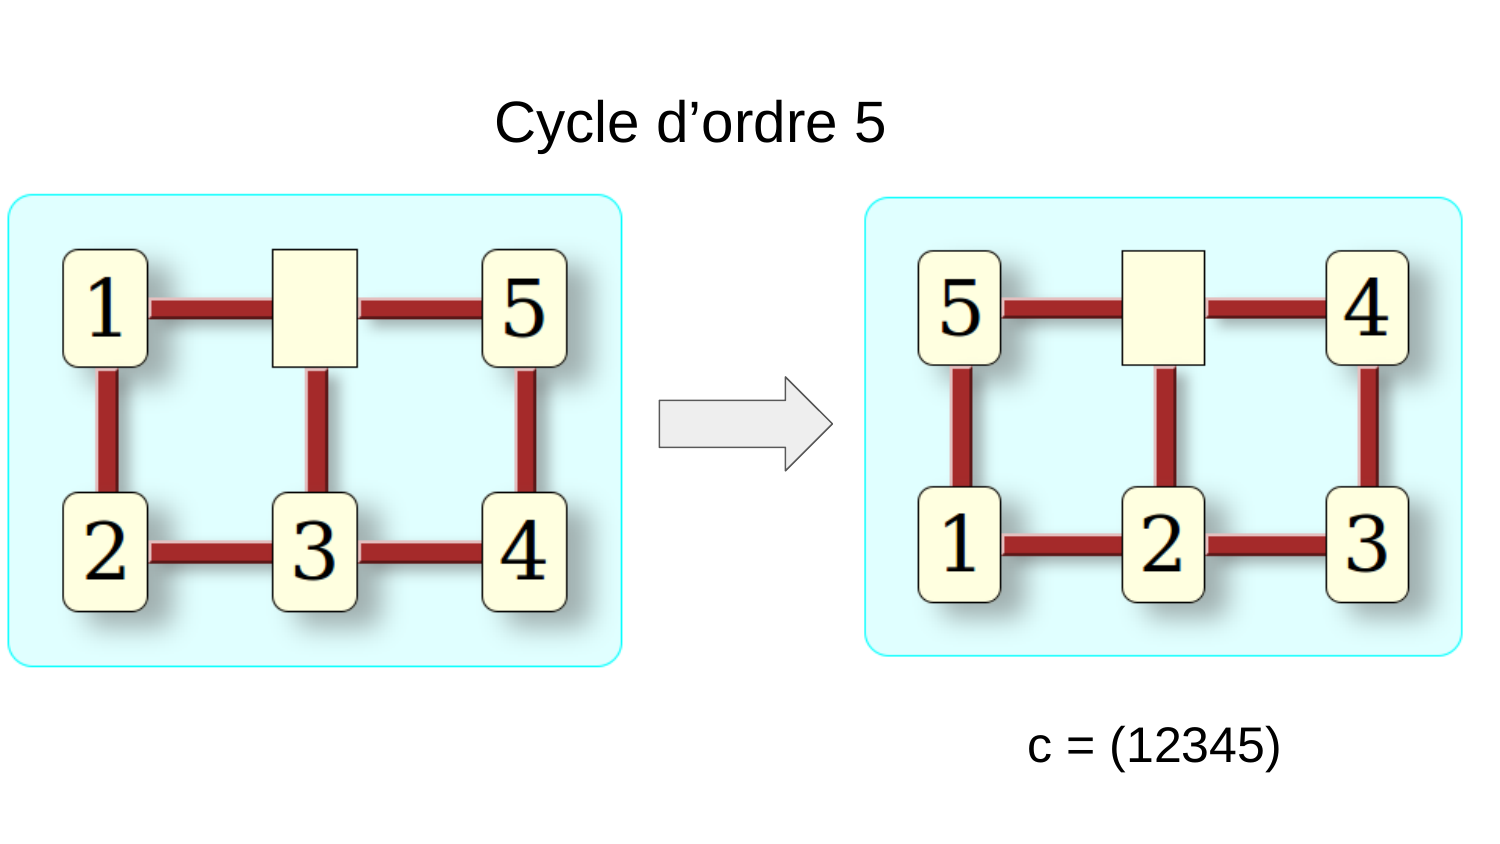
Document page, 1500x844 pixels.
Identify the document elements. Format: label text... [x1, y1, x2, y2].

picture [857, 188, 1475, 669]
title Cycle d’ordre 5 [479, 69, 1013, 164]
picture [0, 188, 632, 680]
text_box c = (12345) [1012, 697, 1465, 792]
text_box [659, 376, 833, 471]
